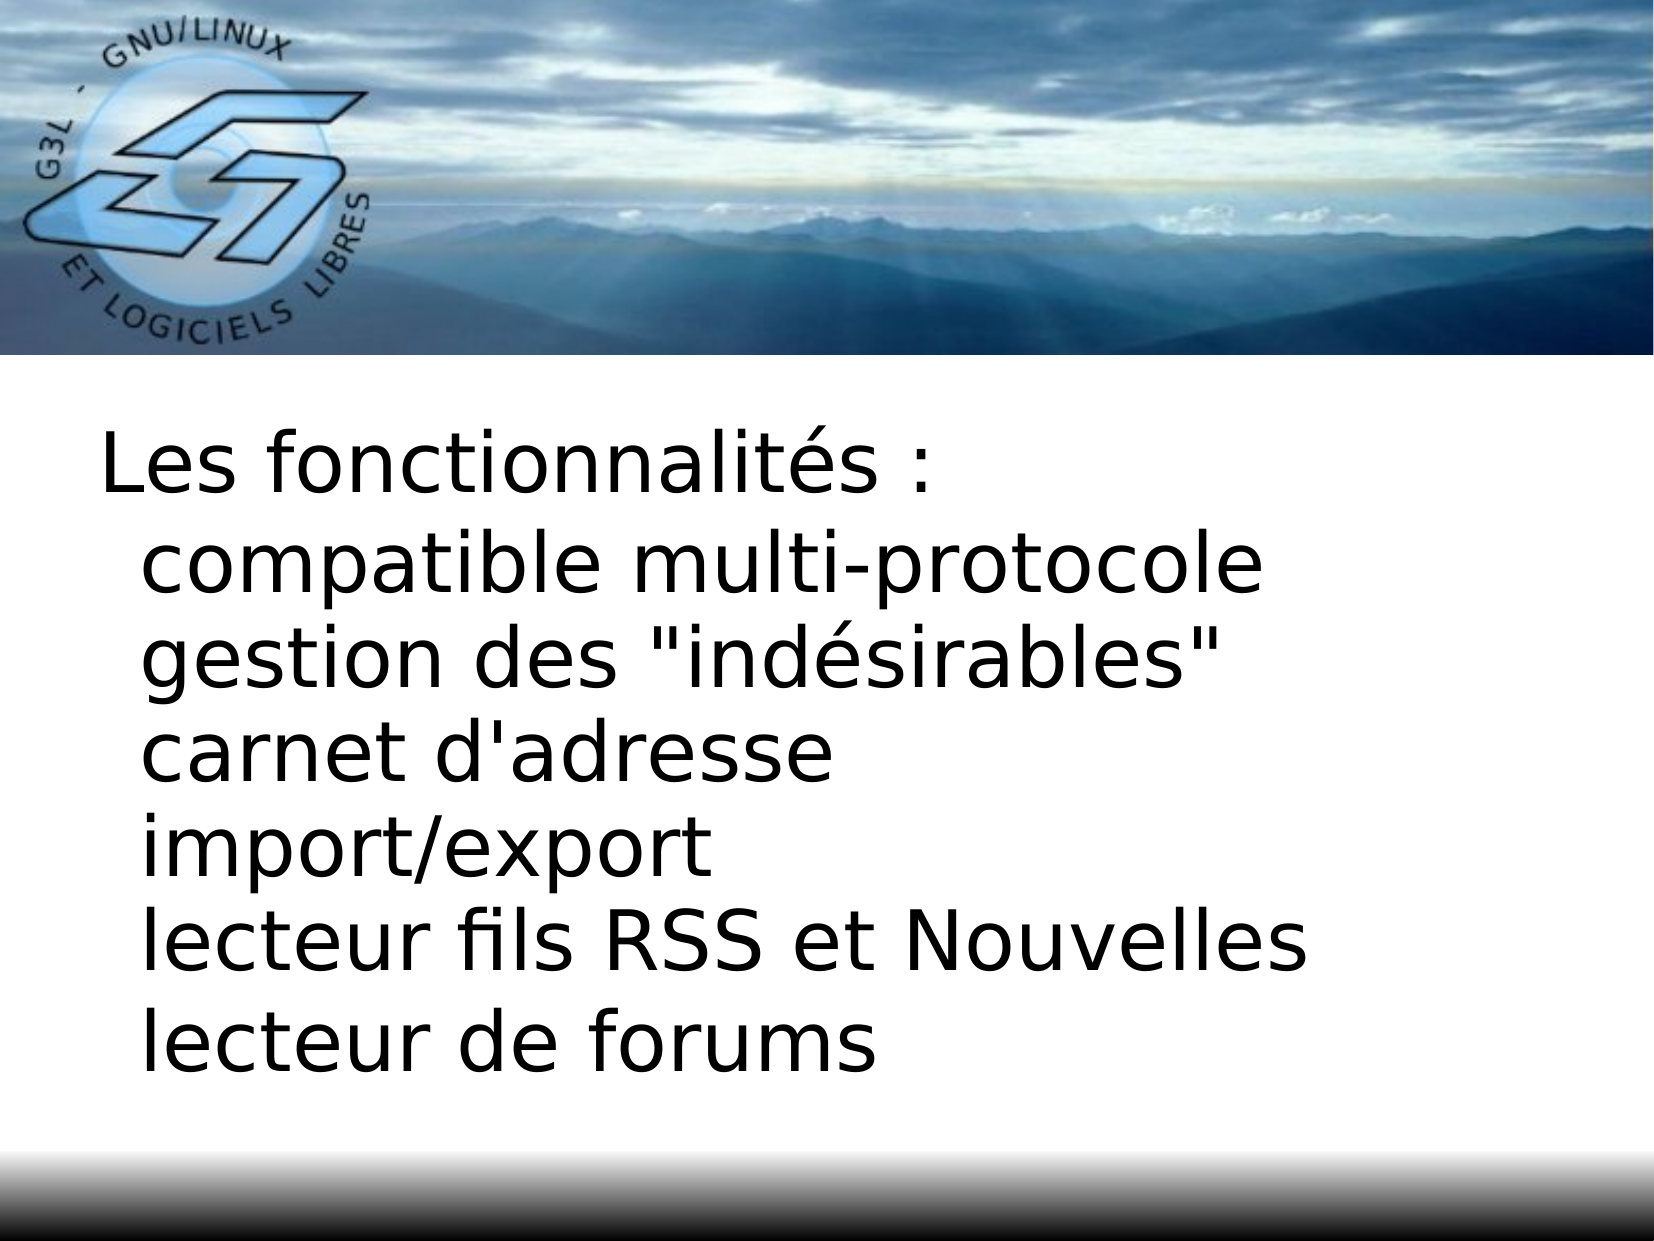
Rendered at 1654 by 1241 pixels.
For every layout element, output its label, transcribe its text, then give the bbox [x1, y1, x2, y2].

text_box lecteur de forums [98, 986, 924, 1099]
text_box gestion des "indésirables" [98, 602, 1271, 715]
text_box import/export [98, 791, 759, 886]
text_box carnet d'adresse [98, 697, 882, 810]
picture [0, 0, 1654, 355]
text_box lecteur fils RSS et Nouvelles [98, 886, 1356, 999]
text_box [0, 1151, 1654, 1241]
text_box Les fonctionnalités : [83, 407, 952, 520]
text_box compatible multi-protocole [98, 508, 1338, 621]
